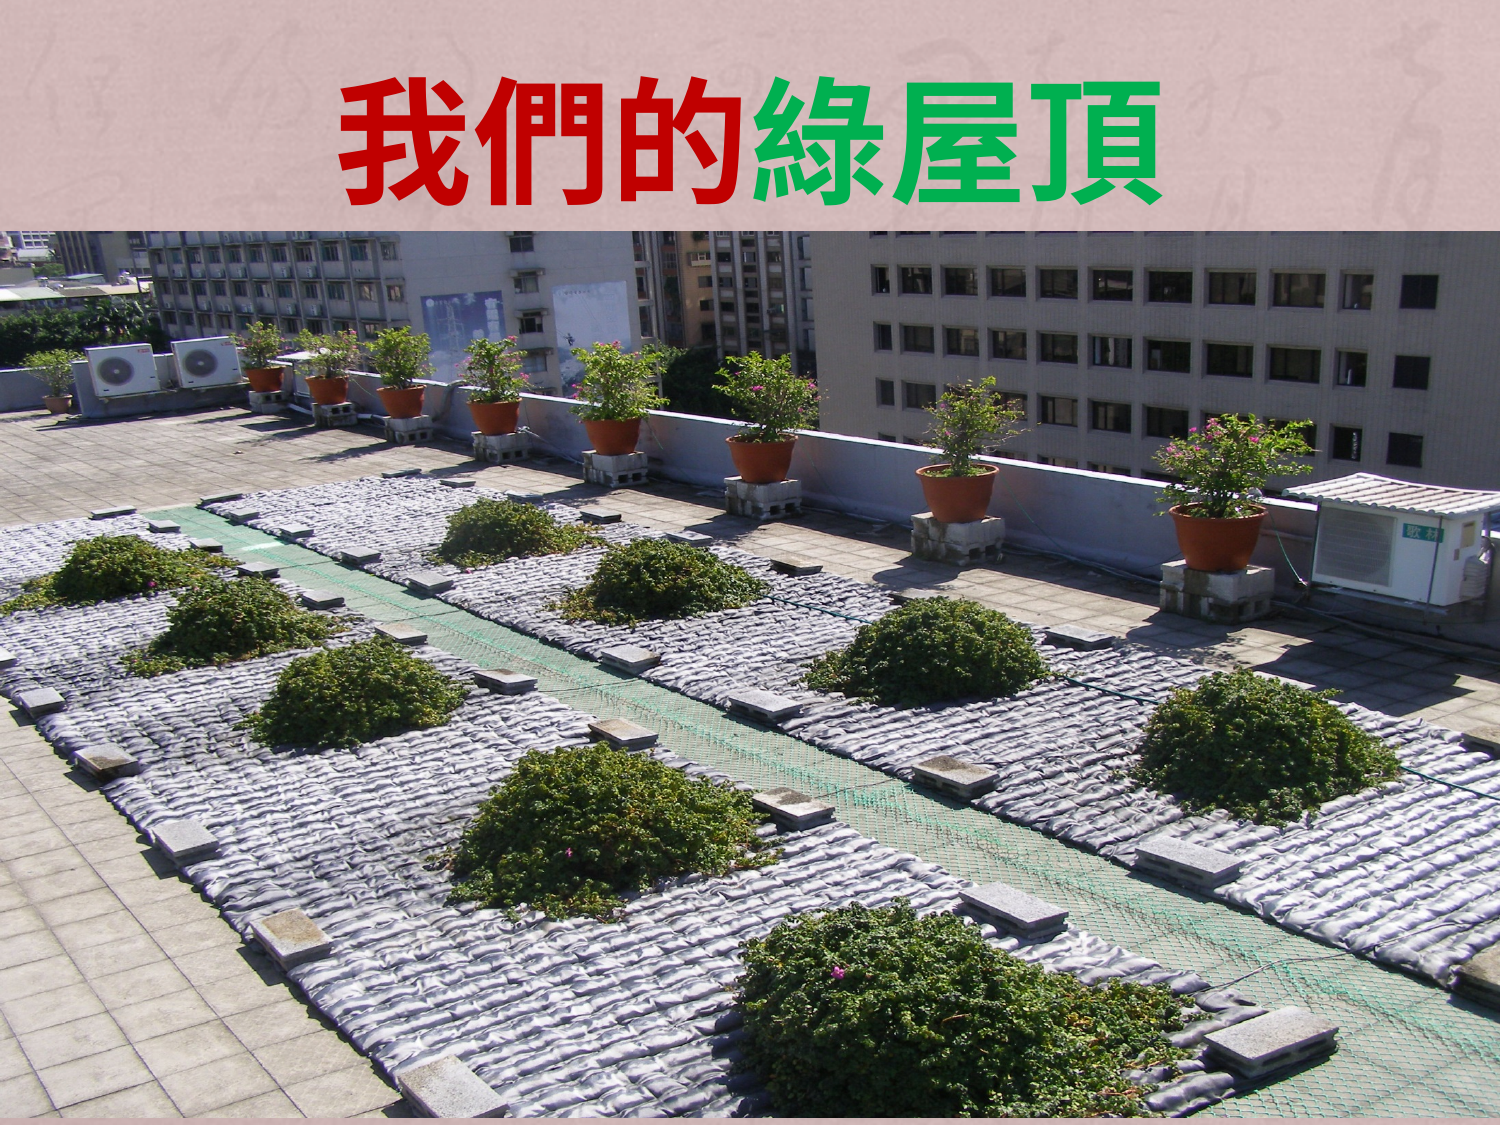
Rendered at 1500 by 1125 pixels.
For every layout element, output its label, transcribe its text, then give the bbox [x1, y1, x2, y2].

title 我們的綠屋頂 [75, 45, 1425, 231]
picture [0, 0, 1500, 1125]
